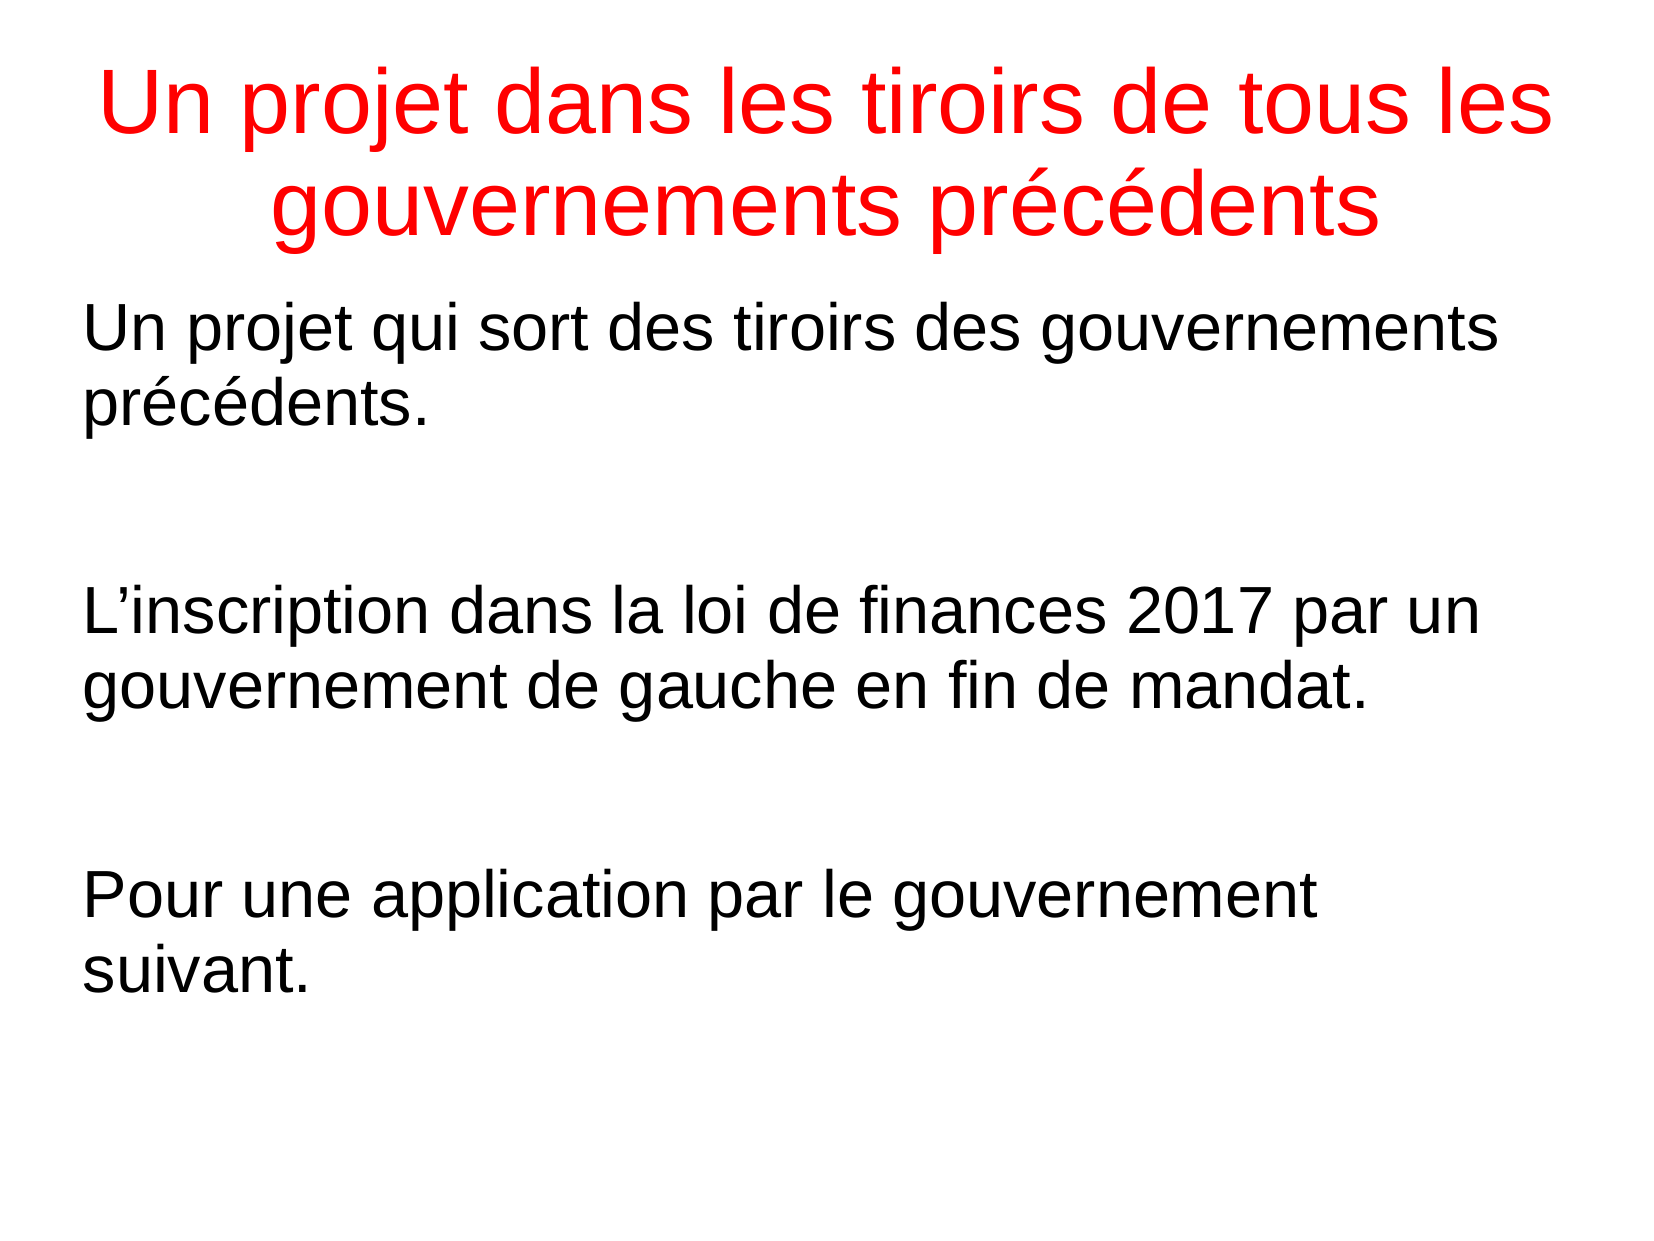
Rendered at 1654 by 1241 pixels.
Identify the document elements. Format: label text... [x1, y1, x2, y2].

title Un projet dans les tiroirs de tous les gouvernements précédents [82, 49, 1571, 257]
list Un projet qui sort des tiroirs des gouvernements précédents. L’inscription dans la loi de finances 2017 par un gouvernement de gauche en fin de mandat. Pour une application par le gouvernement suivant. [82, 290, 1538, 1010]
